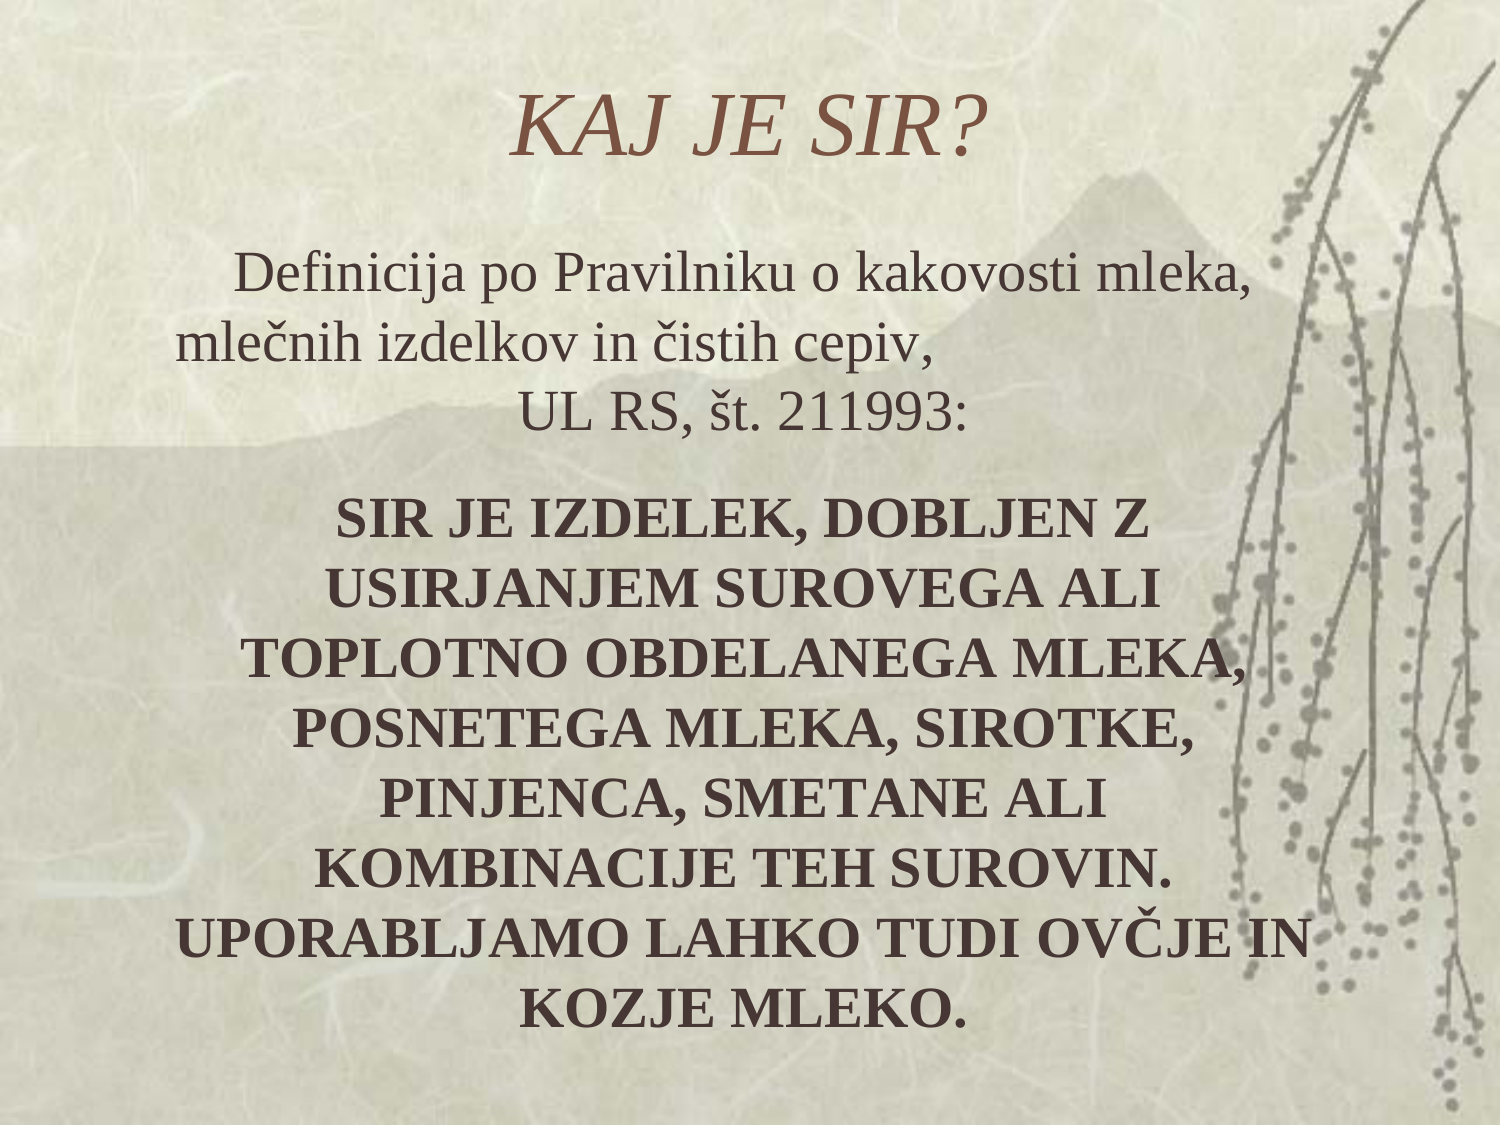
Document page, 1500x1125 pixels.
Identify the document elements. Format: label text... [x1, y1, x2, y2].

title KAJ JE SIR? [112, 50, 1388, 188]
text_box Definicija po Pravilniku o kakovosti mleka, mlečnih izdelkov in čistih cepiv, UL RS, št. 211993: SIR JE IZDELEK, DOBLJEN Z USIRJANJEM SUROVEGA ALI TOPLOTNO OBDELANEGA MLEKA, POSNETEGA MLEKA, SIROTKE, PINJENCA, SMETANE ALI KOMBINACIJE TEH SUROVIN. UPORABLJAMO LAHKO TUDI OVČJE IN KOZJE MLEKO. [150, 224, 1338, 1125]
picture [0, 0, 1500, 1125]
